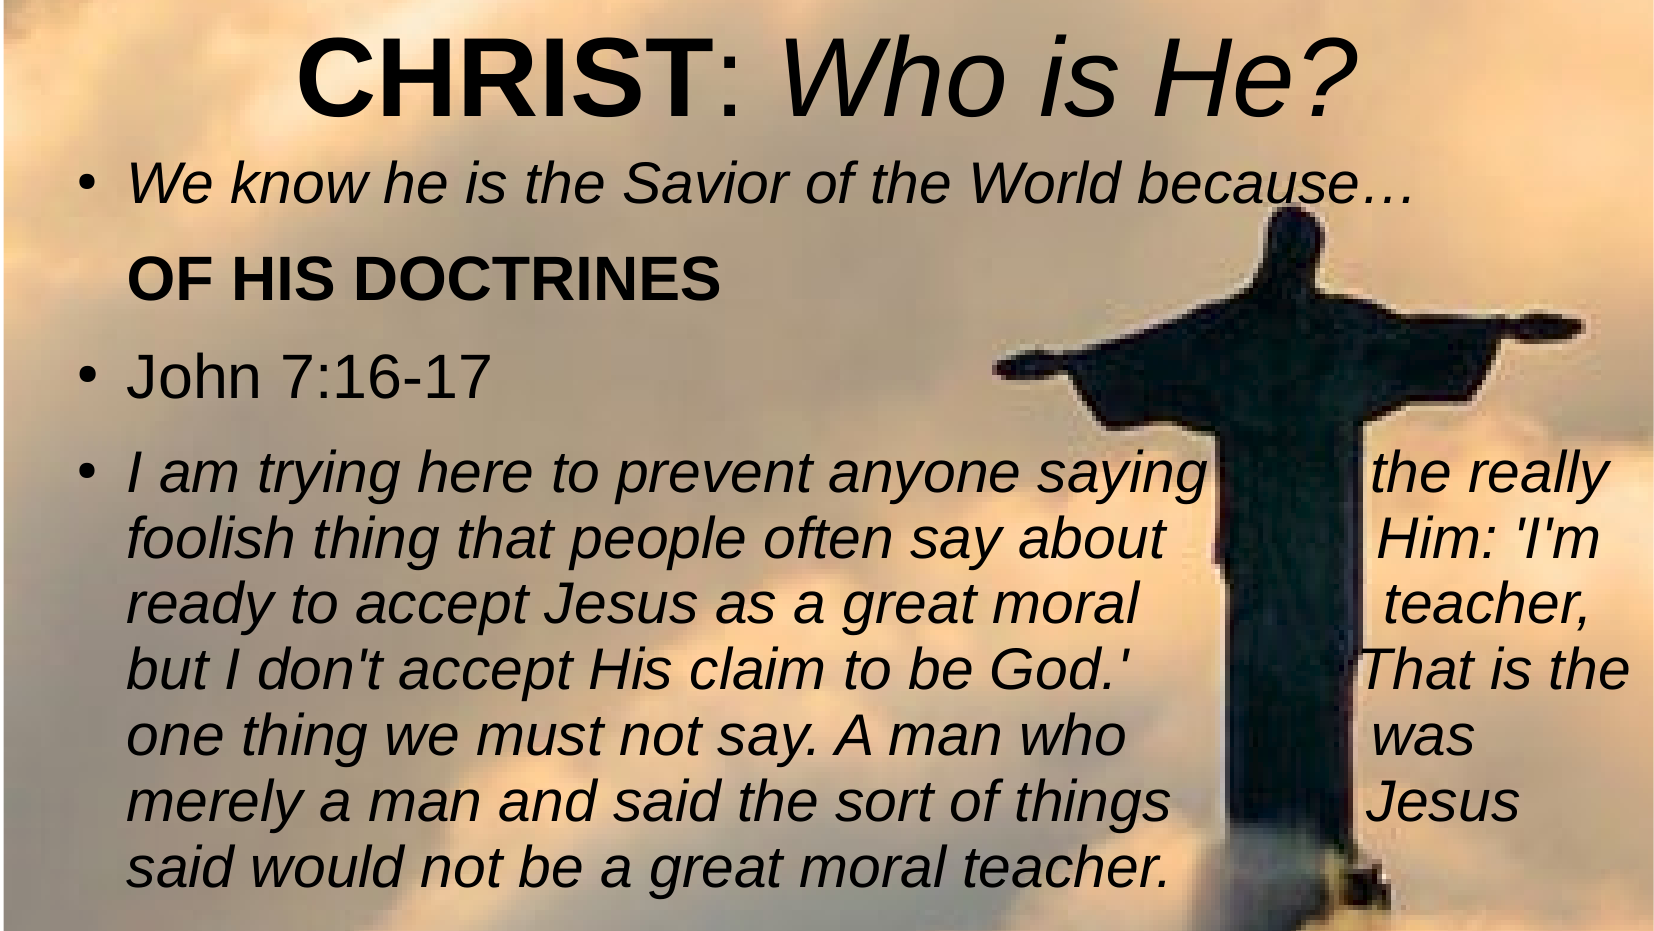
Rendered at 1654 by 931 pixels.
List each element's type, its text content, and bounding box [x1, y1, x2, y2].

list We know he is the Savior of the World because… OF HIS DOCTRINES John 7:16-17 I am trying here to prevent anyone saying the really foolish thing that people often say about Him: 'I'm ready to accept Jesus as a great moral teacher, but I don't accept His claim to be God.' That is the one thing we must not say. A man who was merely a man and said the sort of things Jesus said would not be a great moral teacher. [60, 150, 1636, 901]
picture [3, 0, 1654, 931]
title CHRIST: Who is He? [82, 0, 1571, 150]
